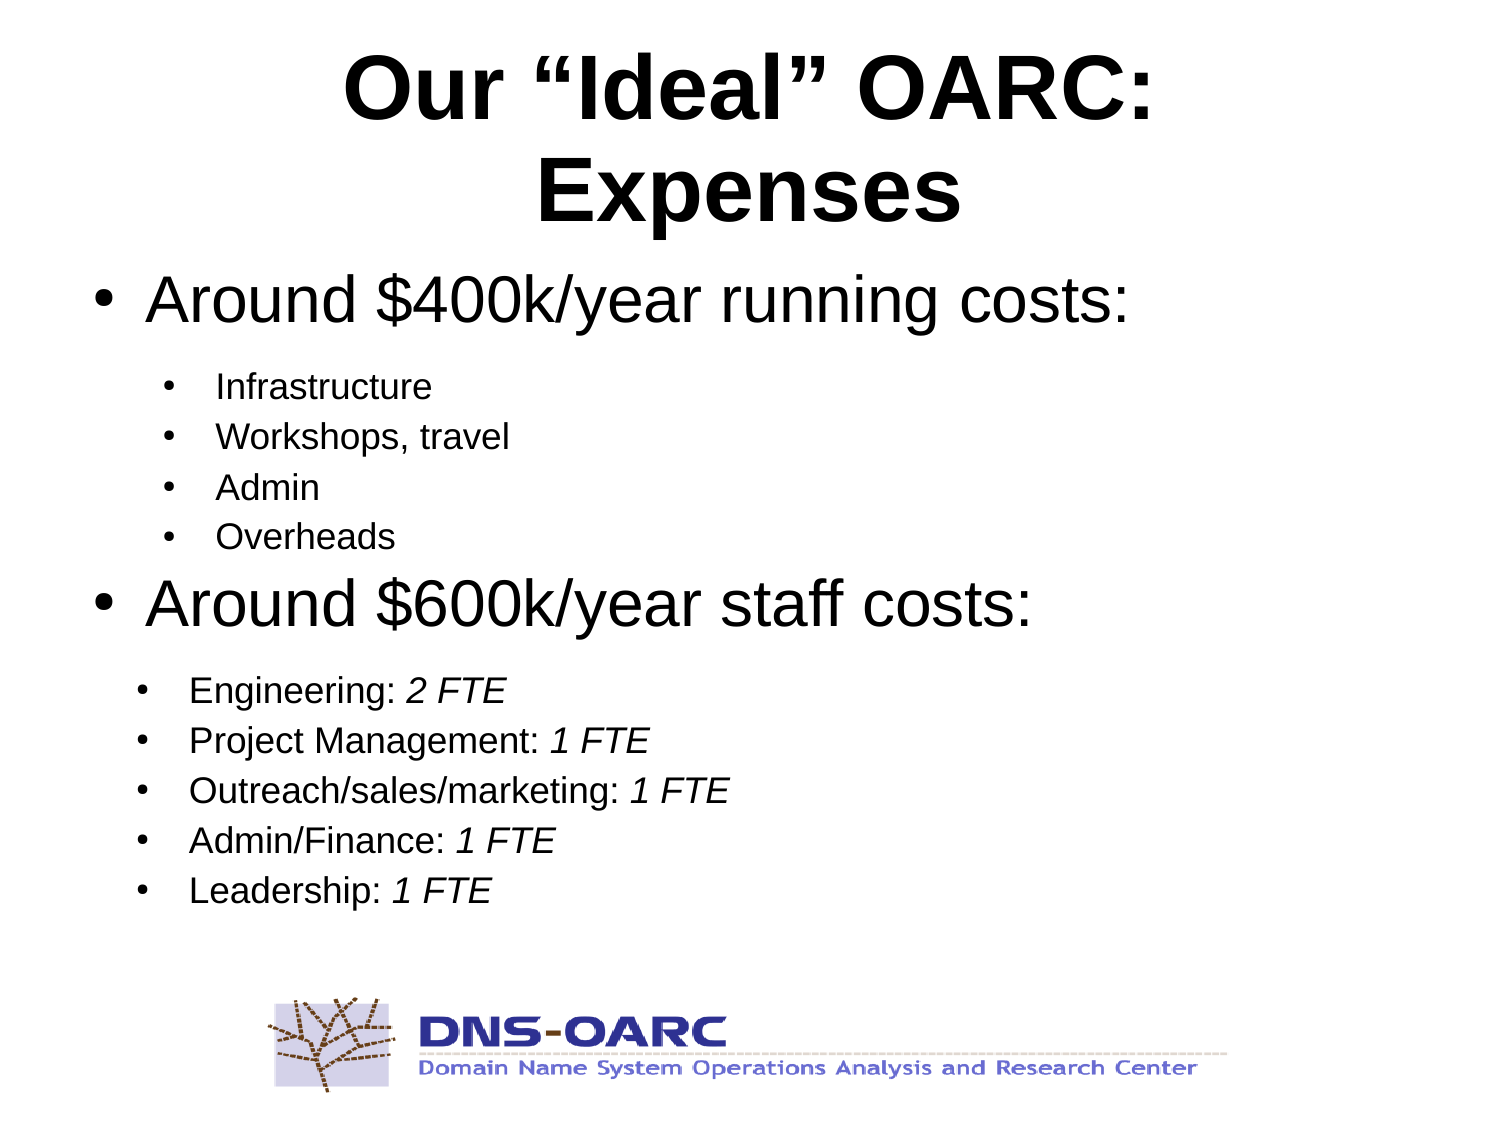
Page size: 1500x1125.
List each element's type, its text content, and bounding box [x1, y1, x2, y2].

list Around $400k/year running costs: Infrastructure Workshops, travel Admin Overheads Around $600k/year staff costs: Engineering: 2 FTE Project Management: 1 FTE Outreach/sales/marketing: 1 FTE Admin/Finance: 1 FTE Leadership: 1 FTE [75, 263, 1425, 916]
title Our “Ideal” OARC: Expenses [75, 36, 1425, 242]
picture [214, 991, 1259, 1099]
